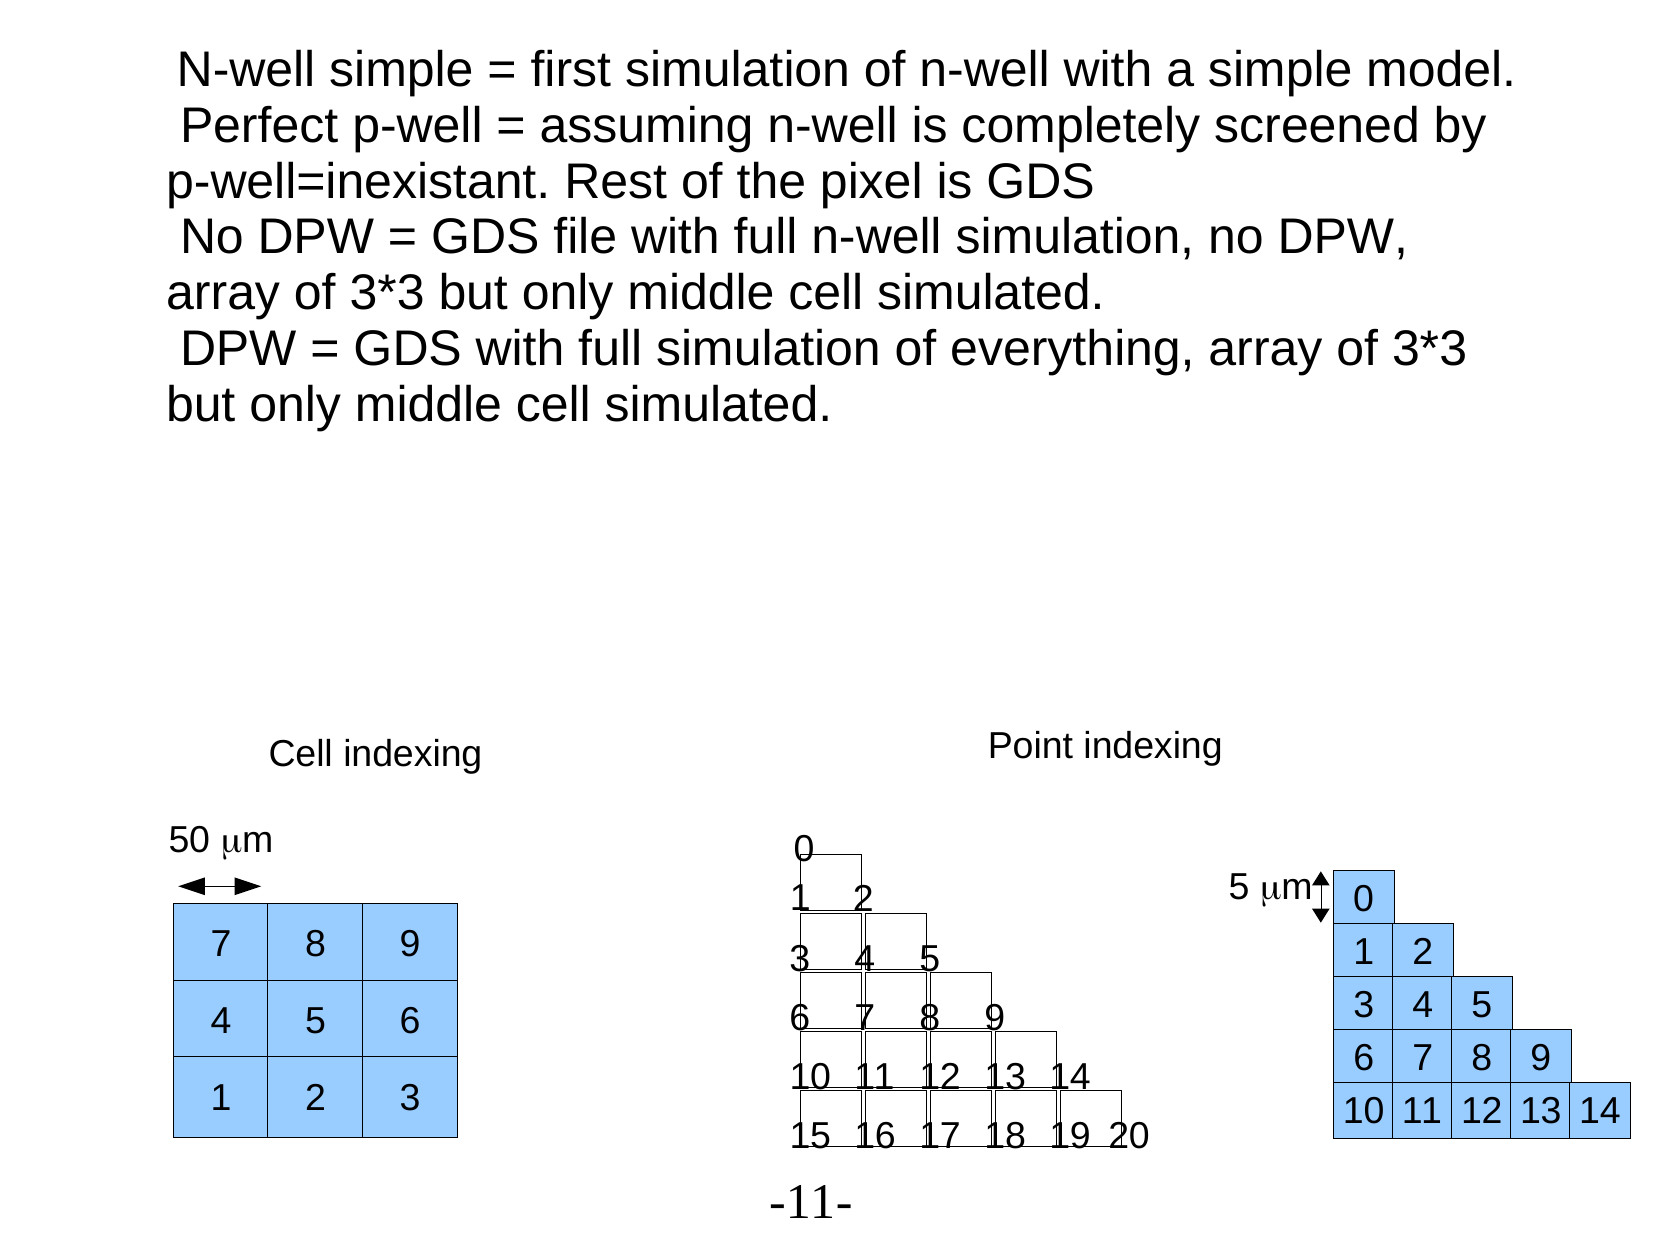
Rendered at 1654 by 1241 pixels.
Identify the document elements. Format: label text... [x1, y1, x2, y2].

text_box 9 [362, 903, 458, 980]
text_box 17 [904, 1107, 969, 1178]
text_box 10 [774, 1048, 839, 1107]
text_box 2 [838, 870, 889, 941]
text_box 2 [1392, 923, 1454, 976]
text_box 19 [1034, 1107, 1093, 1178]
text_box 5 [904, 930, 955, 989]
text_box 6 [774, 989, 826, 1048]
text_box Cell indexing [253, 725, 498, 796]
text_box 8 [267, 903, 362, 980]
text_box 1 [1333, 923, 1392, 976]
text_box 1 [775, 869, 826, 930]
text_box 0 [1333, 870, 1395, 923]
text_box 4 [173, 980, 267, 1056]
text_box 0 [778, 820, 830, 891]
text_box 16 [839, 1107, 904, 1178]
text_box 13 [1510, 1082, 1569, 1139]
text_box 12 [904, 1048, 969, 1107]
text_box 13 [969, 1048, 1034, 1107]
text_box 3 [1333, 976, 1392, 1029]
text_box 4 [1392, 976, 1451, 1029]
text_box 14 [1569, 1082, 1631, 1139]
text_box 9 [1510, 1029, 1572, 1082]
text_box 14 [1034, 1048, 1106, 1107]
text_box 12 [1451, 1082, 1510, 1139]
text_box 8 [1451, 1029, 1510, 1082]
text_box 50 m [153, 810, 289, 882]
text_box 5 [267, 980, 362, 1056]
text_box 7 [1392, 1029, 1451, 1082]
text_box 7 [839, 989, 891, 1048]
text_box 15 [774, 1107, 839, 1178]
text_box 18 [969, 1107, 1034, 1178]
text_box 20 [1093, 1107, 1165, 1178]
text_box 11 [1392, 1082, 1451, 1139]
text_box 3 [774, 930, 826, 989]
text_box 10 [1333, 1082, 1392, 1139]
text_box 5 m [1322, 886, 1328, 908]
text_box 7 [173, 903, 267, 980]
text_box 4 [839, 930, 891, 989]
text_box 5 [1451, 976, 1513, 1029]
text_box 8 [904, 989, 955, 1048]
text_box 3 [362, 1056, 458, 1138]
text_box 6 [1333, 1029, 1392, 1082]
text_box 6 [362, 980, 458, 1056]
text_box 5 m [1213, 857, 1328, 929]
text_box 9 [969, 989, 1020, 1048]
text_box 1 [173, 1056, 267, 1138]
text_box N-well simple = first simulation of n-well with a simple model. Perfect p-well = assuming n-well is completely screened by p-well=inexistant. Rest of the pixel is GDS No DPW = GDS file with full n-well simulation, no DPW, array of 3*3 but only middle cell simulated. DPW = GDS with full simulation of everything, array of 3*3 but only middle cell simulated. [151, 34, 1536, 718]
text_box Point indexing [973, 716, 1238, 788]
text_box 11 [839, 1048, 904, 1107]
text_box 2 [267, 1056, 362, 1138]
